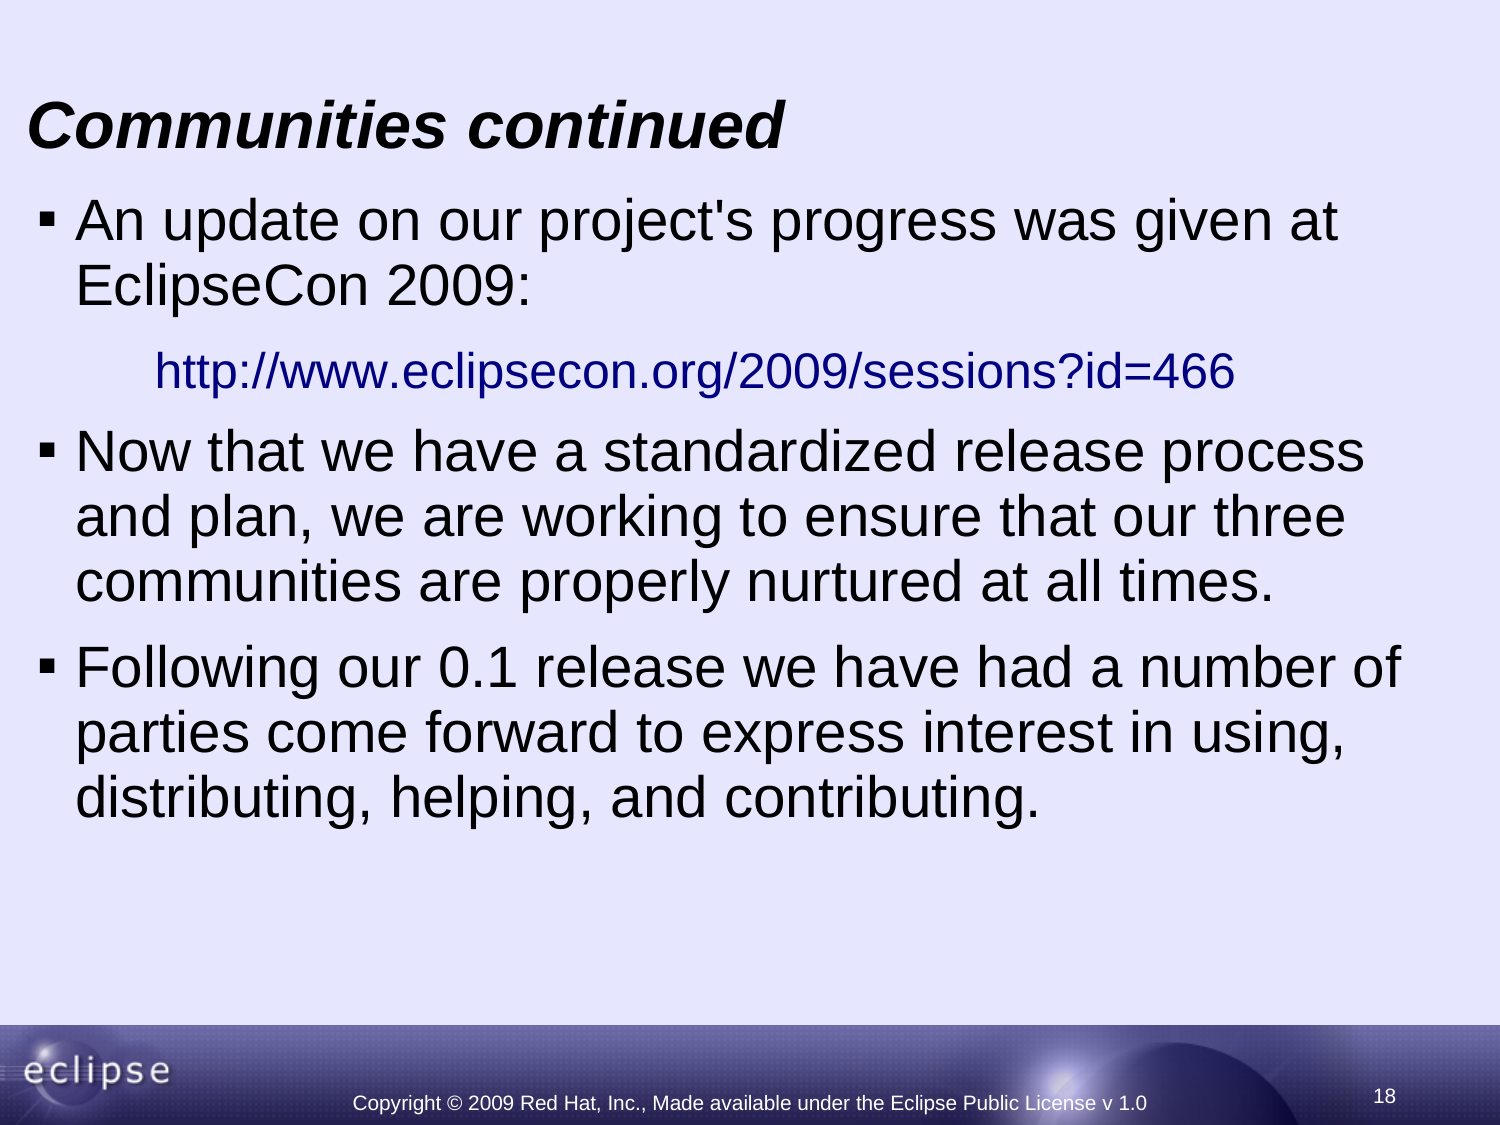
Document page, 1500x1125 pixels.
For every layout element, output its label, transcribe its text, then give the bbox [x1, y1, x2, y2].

picture [0, 1025, 1500, 1125]
title Communities continued [26, 84, 1474, 172]
list An update on our project's progress was given at EclipseCon 2009: http://www.eclipsecon.org/2009/sessions?id=466 Now that we have a standardized release process and plan, we are working to ensure that our three communities are properly nurtured at all times. Following our 0.1 release we have had a number of parties come forward to express interest in using, distributing, helping, and contributing. [37, 187, 1463, 1006]
